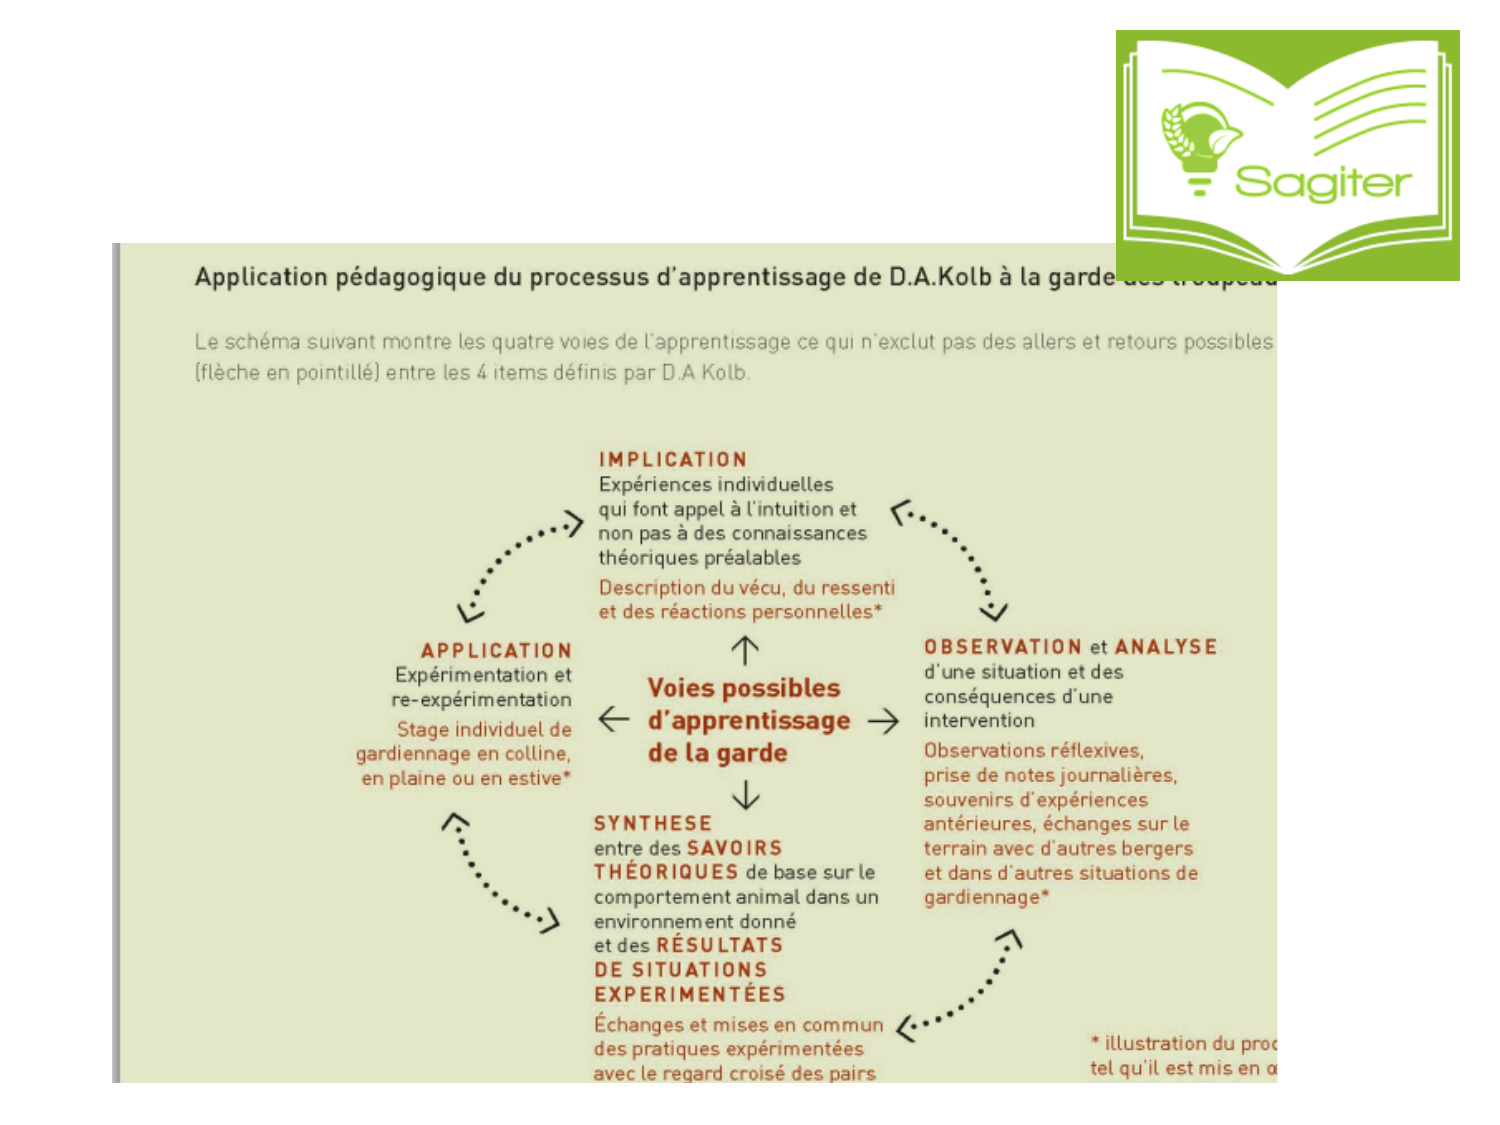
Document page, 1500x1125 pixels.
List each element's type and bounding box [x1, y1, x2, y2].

picture [112, 30, 1460, 1083]
